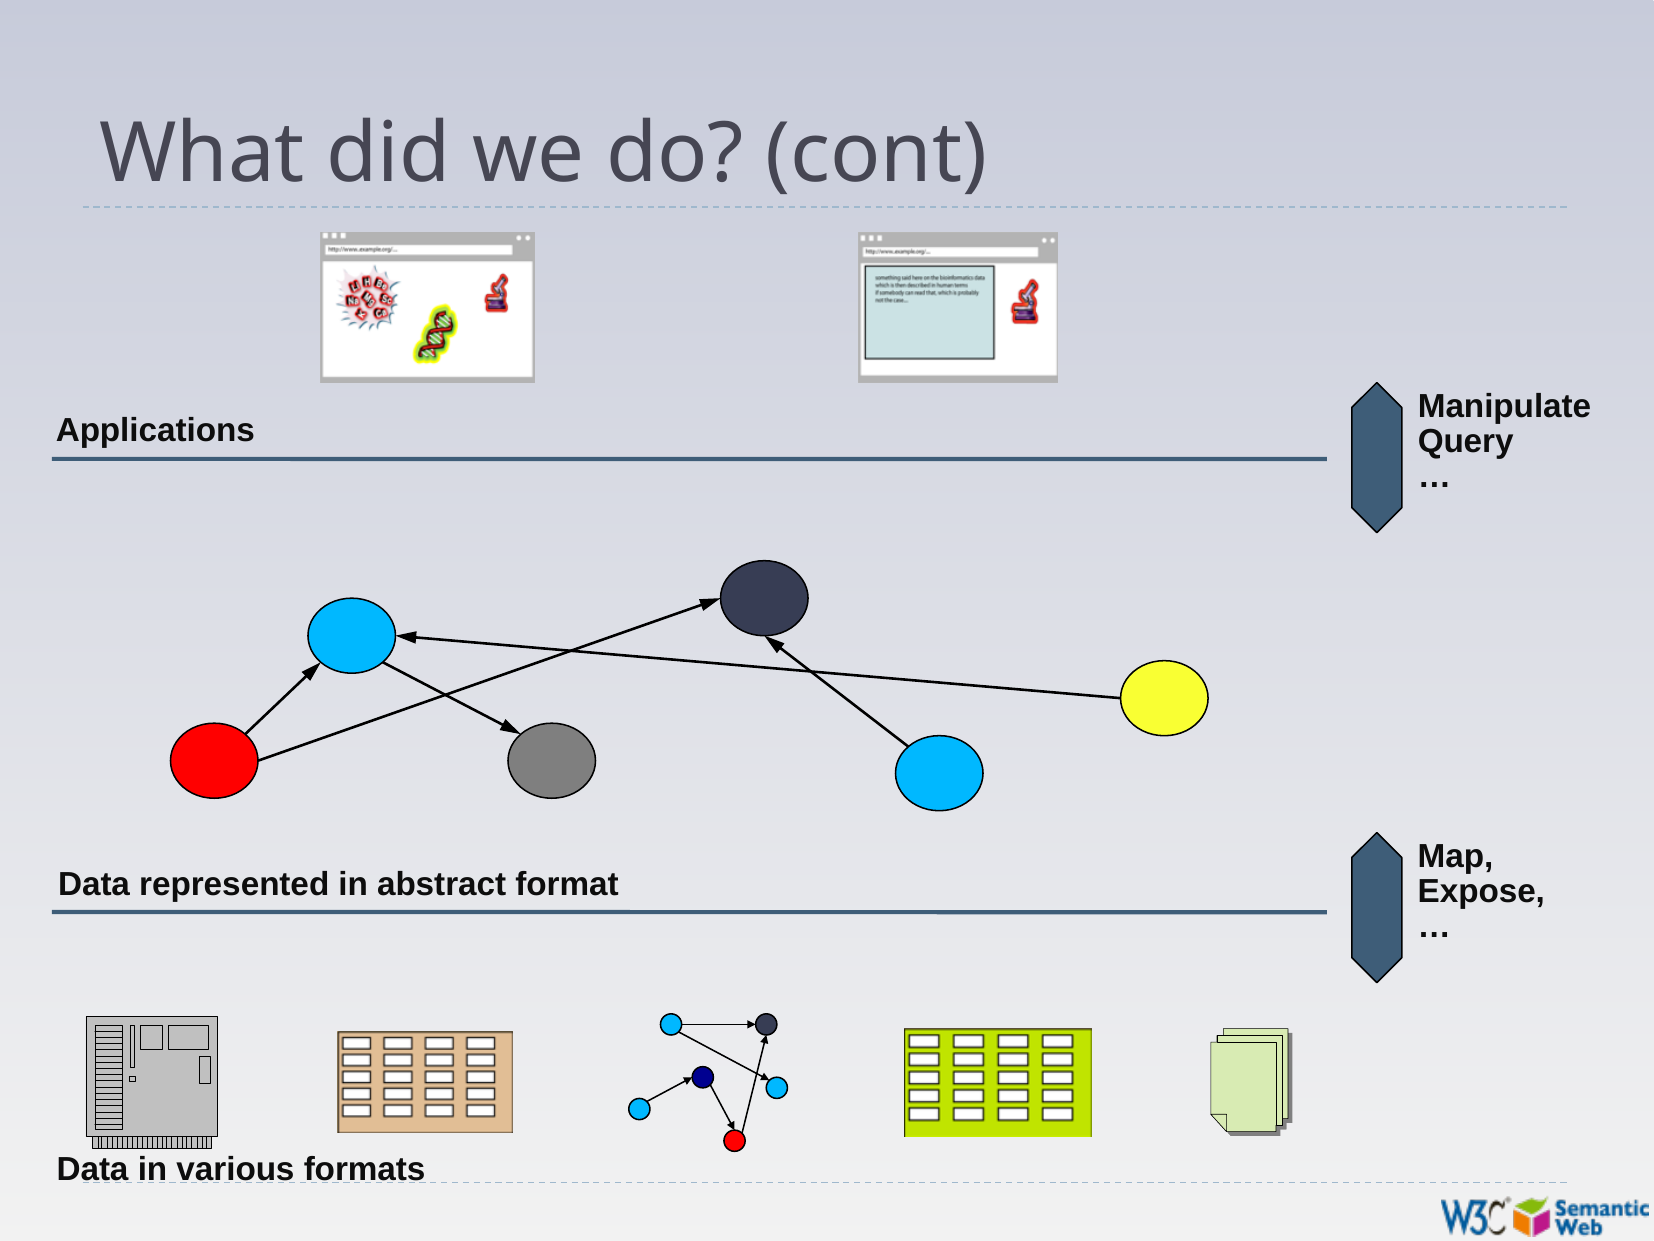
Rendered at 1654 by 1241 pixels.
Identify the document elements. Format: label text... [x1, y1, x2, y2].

picture [320, 232, 535, 383]
picture [1441, 1195, 1649, 1237]
text_box [766, 1077, 788, 1099]
text_box [1120, 660, 1209, 736]
text_box [720, 560, 809, 636]
text_box [692, 1066, 714, 1088]
text_box [507, 723, 596, 799]
text_box [895, 735, 984, 811]
text_box [723, 1130, 746, 1152]
text_box Data in various formats [41, 1145, 441, 1196]
title What did we do? (cont) [82, 41, 1572, 207]
picture [904, 1028, 1092, 1137]
text_box [1351, 382, 1402, 533]
text_box [755, 1013, 777, 1035]
text_box [1351, 832, 1402, 983]
picture [83, 1013, 221, 1145]
text_box [307, 598, 396, 674]
text_box [170, 723, 258, 799]
text_box [660, 1013, 682, 1036]
picture [858, 232, 1058, 383]
picture [337, 1031, 513, 1134]
picture [1208, 1025, 1296, 1140]
text_box Manipulate Query … [1403, 382, 1607, 503]
text_box Data represented in abstract format [43, 859, 635, 911]
text_box Map, Expose, … [1402, 832, 1561, 953]
text_box [628, 1098, 650, 1120]
text_box Applications [40, 406, 270, 457]
